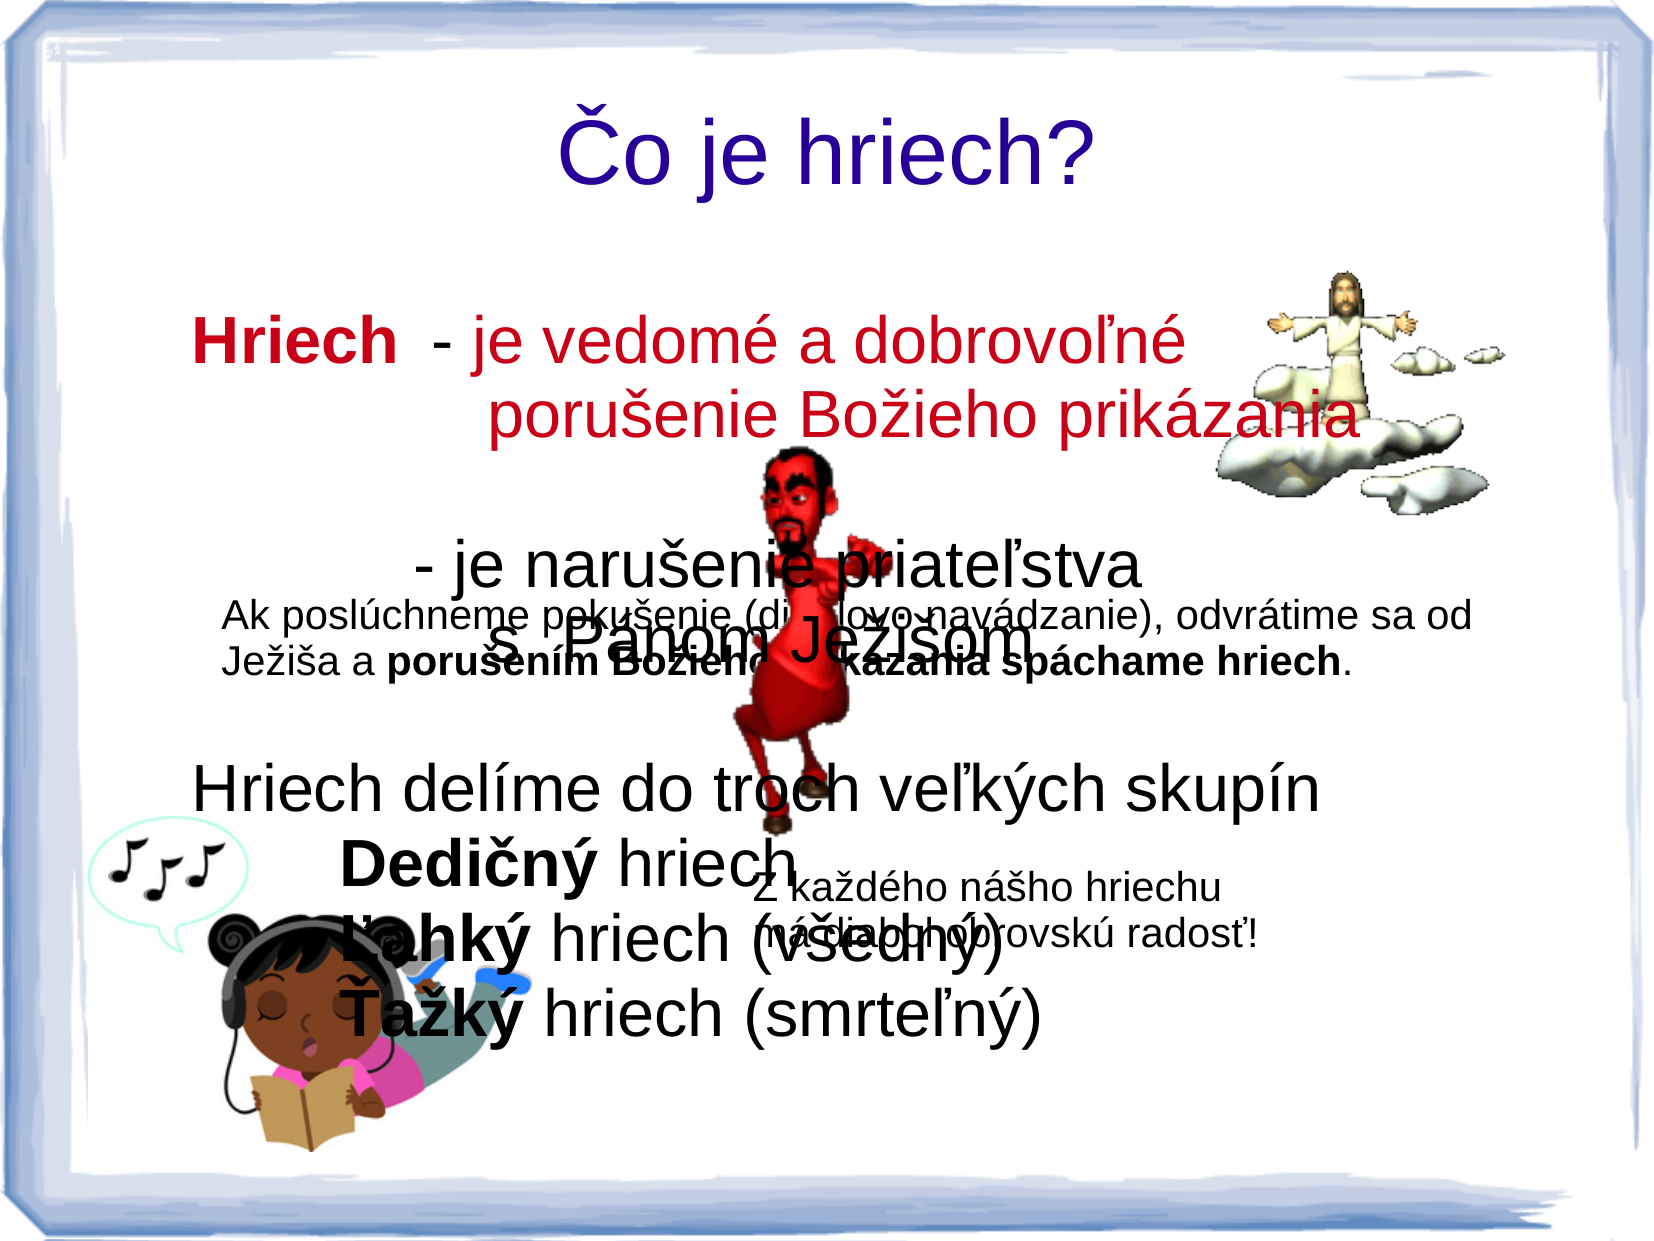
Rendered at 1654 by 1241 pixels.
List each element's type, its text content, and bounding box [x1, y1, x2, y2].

title Čo je hriech? [82, 49, 1571, 257]
text_box Hriech - je vedomé a dobrovoľné porušenie Božieho prikázania - je narušenie priateľstva s Pánom Ježišom Hriech delíme do troch veľkých skupín Dedičný hriech Ľahký hriech (všedný) Ťažký hriech (smrteľný) [177, 295, 1536, 1133]
picture [0, 0, 1654, 1241]
